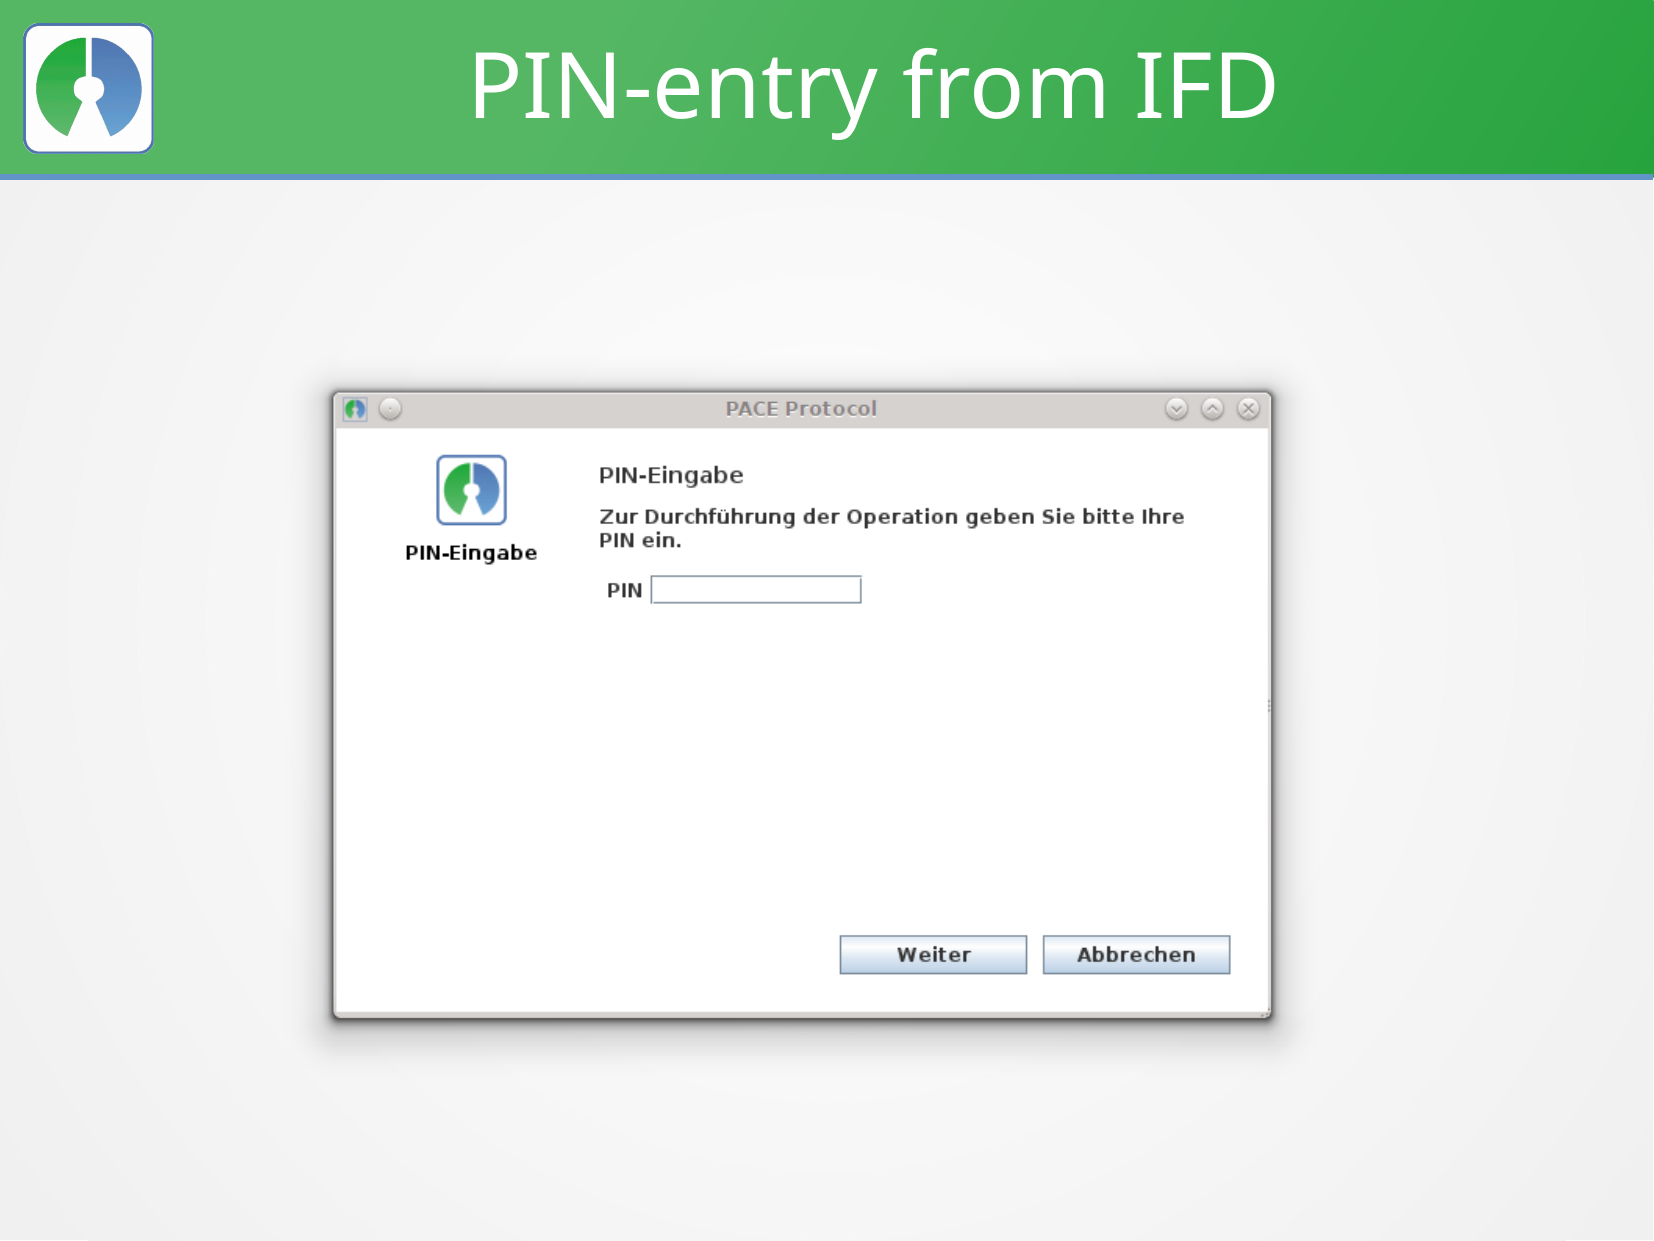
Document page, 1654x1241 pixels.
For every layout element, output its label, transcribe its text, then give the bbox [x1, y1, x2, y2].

picture [271, 330, 1334, 1081]
title PIN-entry from IFD [177, 11, 1571, 154]
picture [23, 23, 154, 154]
